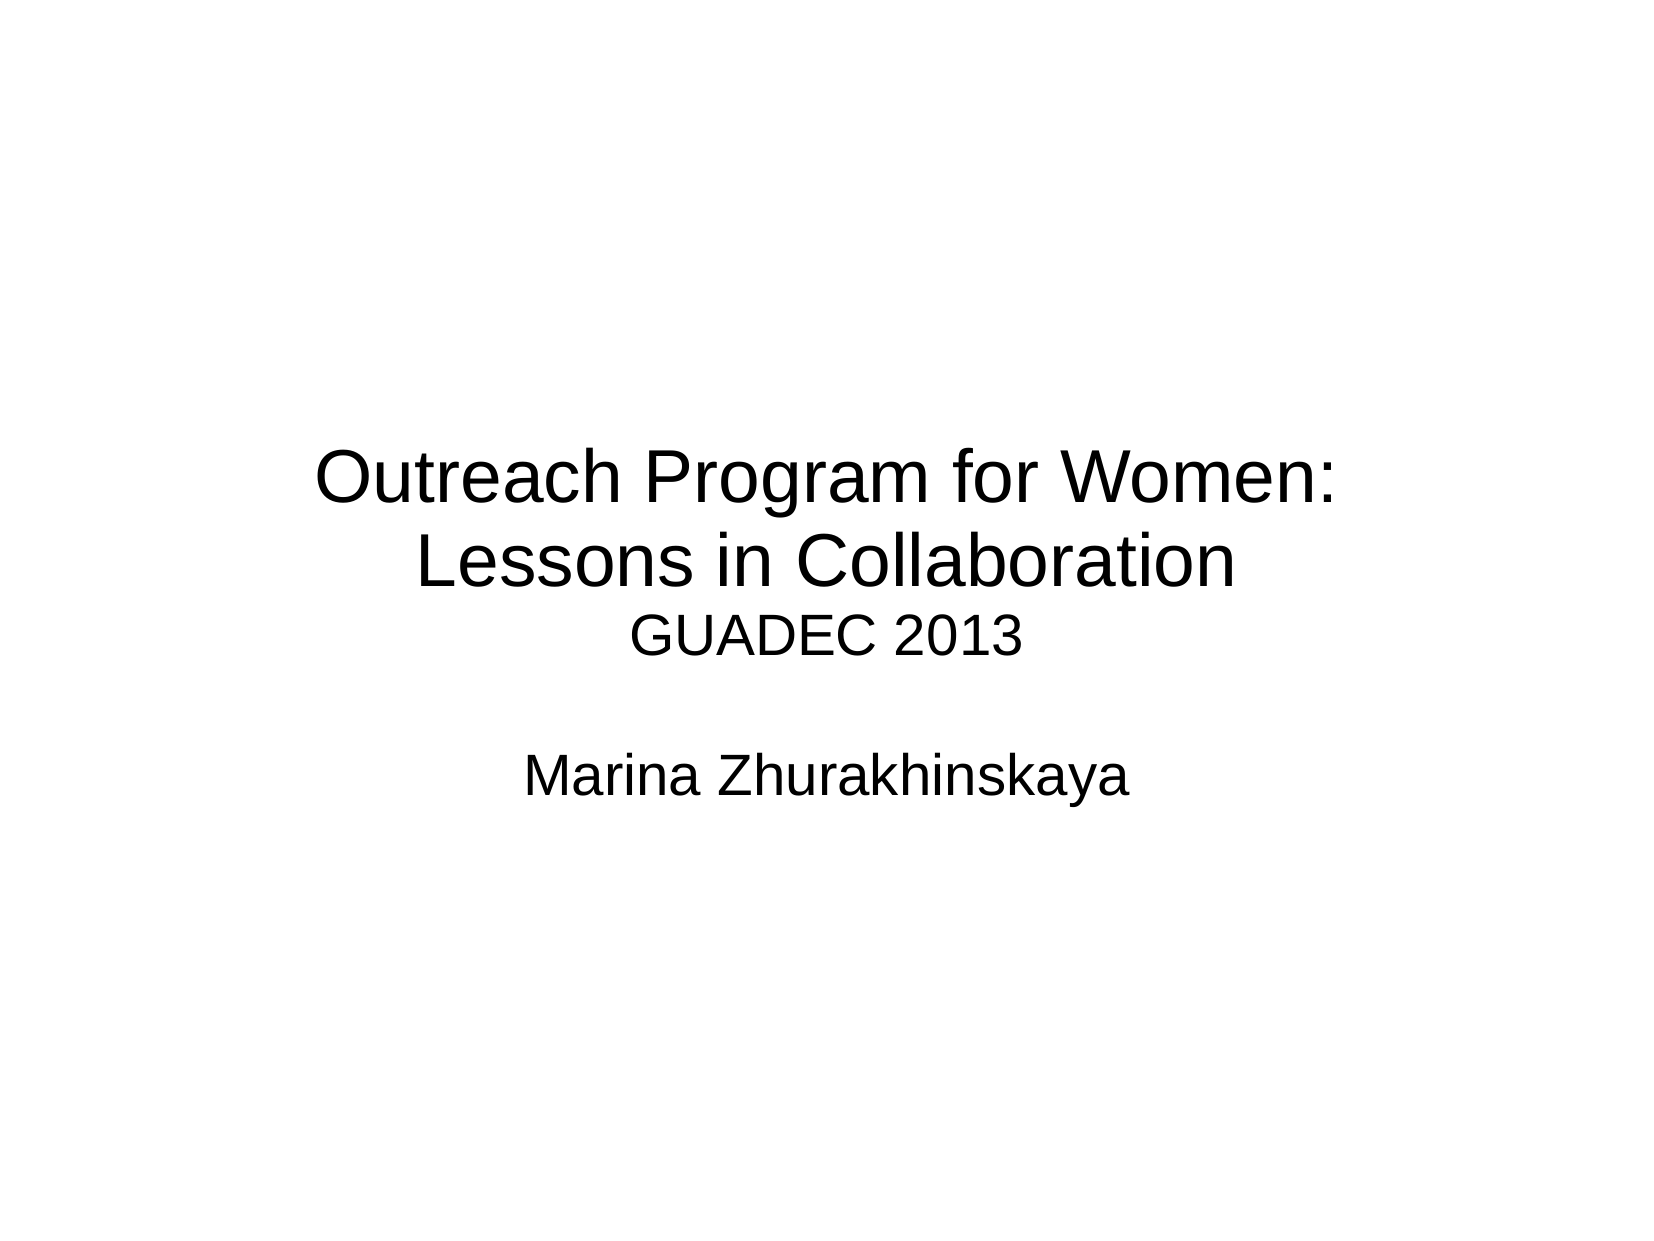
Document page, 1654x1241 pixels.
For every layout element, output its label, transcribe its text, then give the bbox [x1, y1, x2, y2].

subtitle Outreach Program for Women: Lessons in Collaboration GUADEC 2013 Marina Zhurakhinskaya [82, 49, 1571, 1109]
